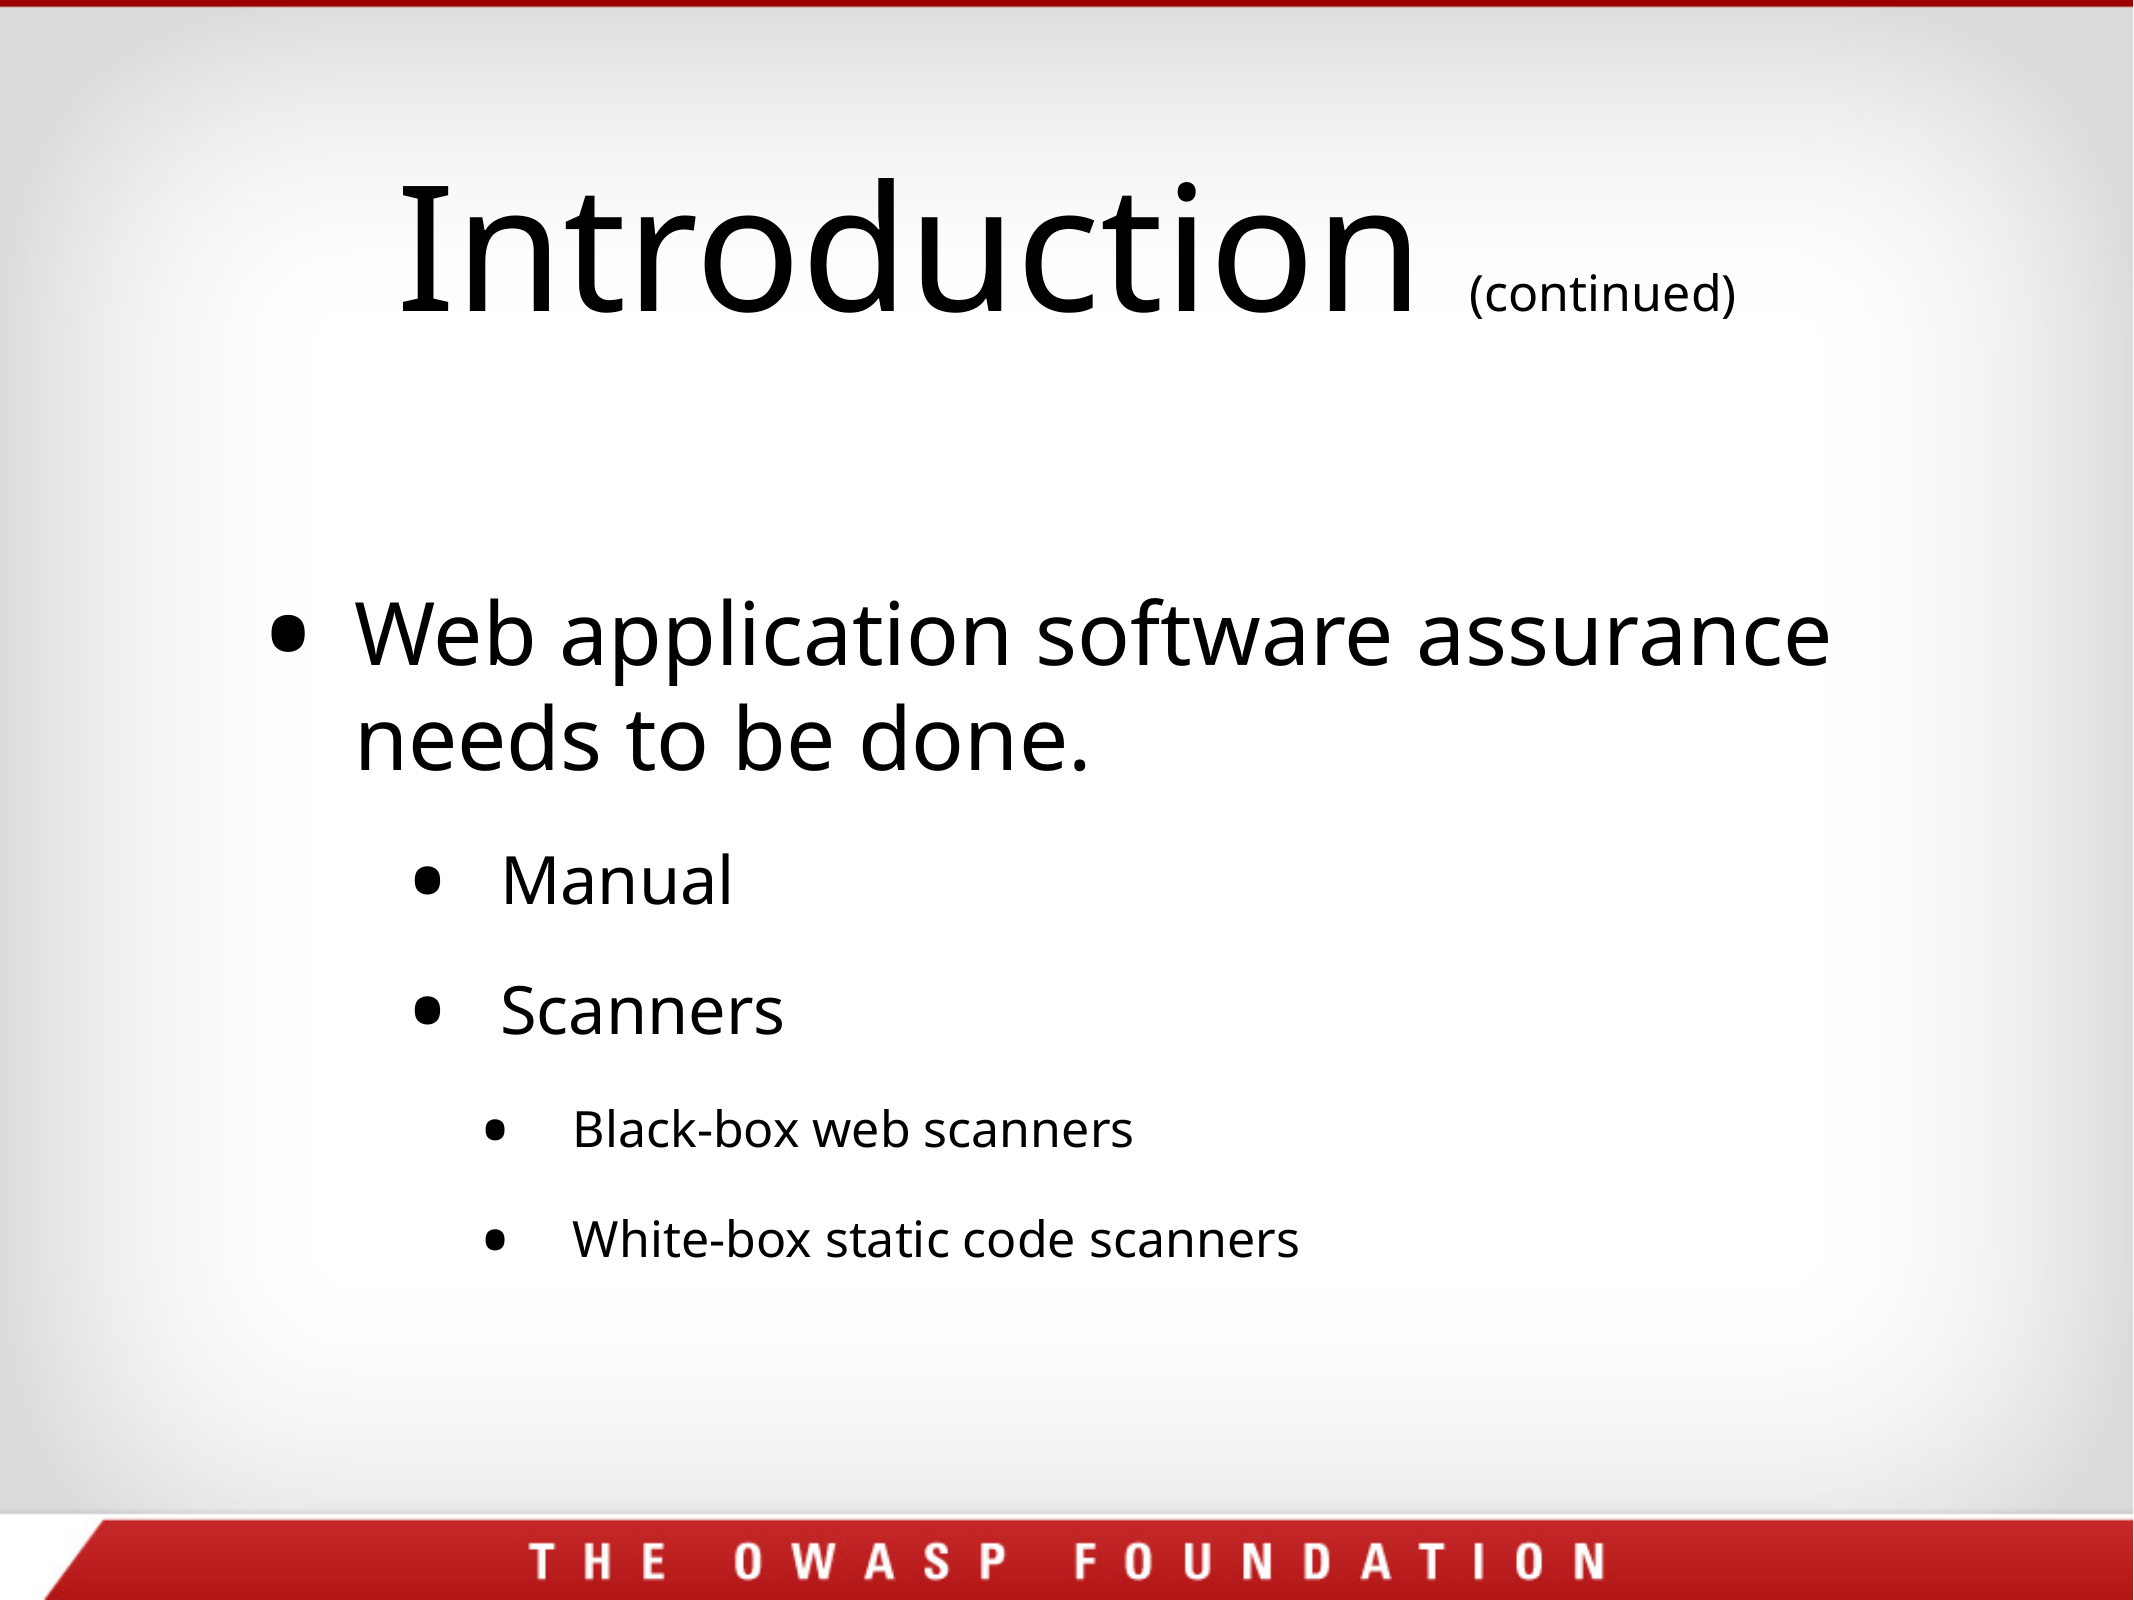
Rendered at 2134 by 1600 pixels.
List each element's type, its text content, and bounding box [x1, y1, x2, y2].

picture [0, 0, 2134, 1600]
title Introduction (continued) [208, 22, 1925, 454]
list Web application software assurance needs to be done. Manual Scanners Black-box web scanners White-box static code scanners [208, 454, 1925, 1392]
